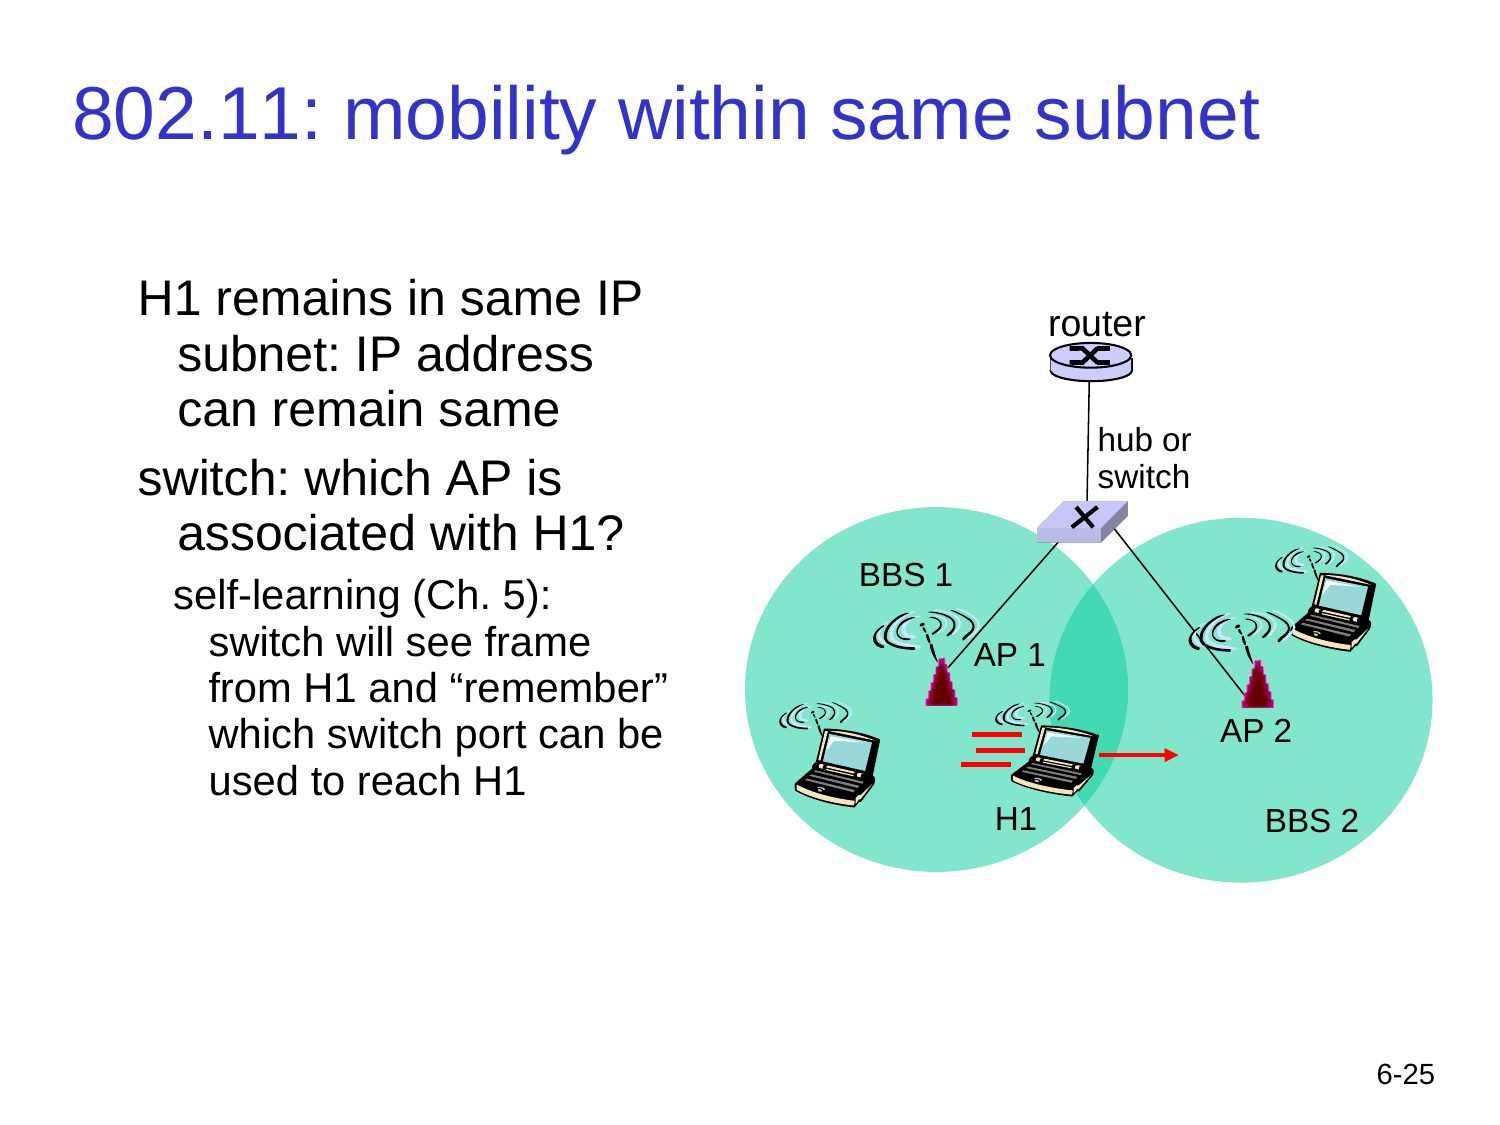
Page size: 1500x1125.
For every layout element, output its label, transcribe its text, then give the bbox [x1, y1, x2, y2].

picture [1241, 659, 1274, 708]
text_box BBS 2 [1250, 795, 1375, 848]
text_box AP 1 [959, 628, 1061, 681]
list H1 remains in same IP subnet: IP address can remain same switch: which AP is associated with H1? self-learning (Ch. 5): switch will see frame from H1 and “remember” which switch port can be used to reach H1 [87, 262, 686, 1026]
chart [1289, 572, 1377, 652]
picture [1274, 612, 1289, 623]
text_box hub or switch [1083, 413, 1087, 501]
picture [925, 658, 958, 706]
picture [1274, 544, 1370, 617]
text_box AP 2 [1205, 705, 1308, 758]
picture [778, 700, 881, 808]
picture [994, 699, 1099, 797]
text_box [744, 501, 1433, 883]
text_box router [1033, 295, 1161, 353]
text_box H1 [979, 792, 1053, 846]
text_box hub or switch [1088, 413, 1217, 504]
chart [1289, 621, 1293, 631]
picture [1274, 617, 1287, 640]
text_box [1050, 353, 1132, 382]
text_box BBS 1 [844, 548, 969, 601]
text_box 802.11: mobility within same subnet [57, 45, 1333, 183]
